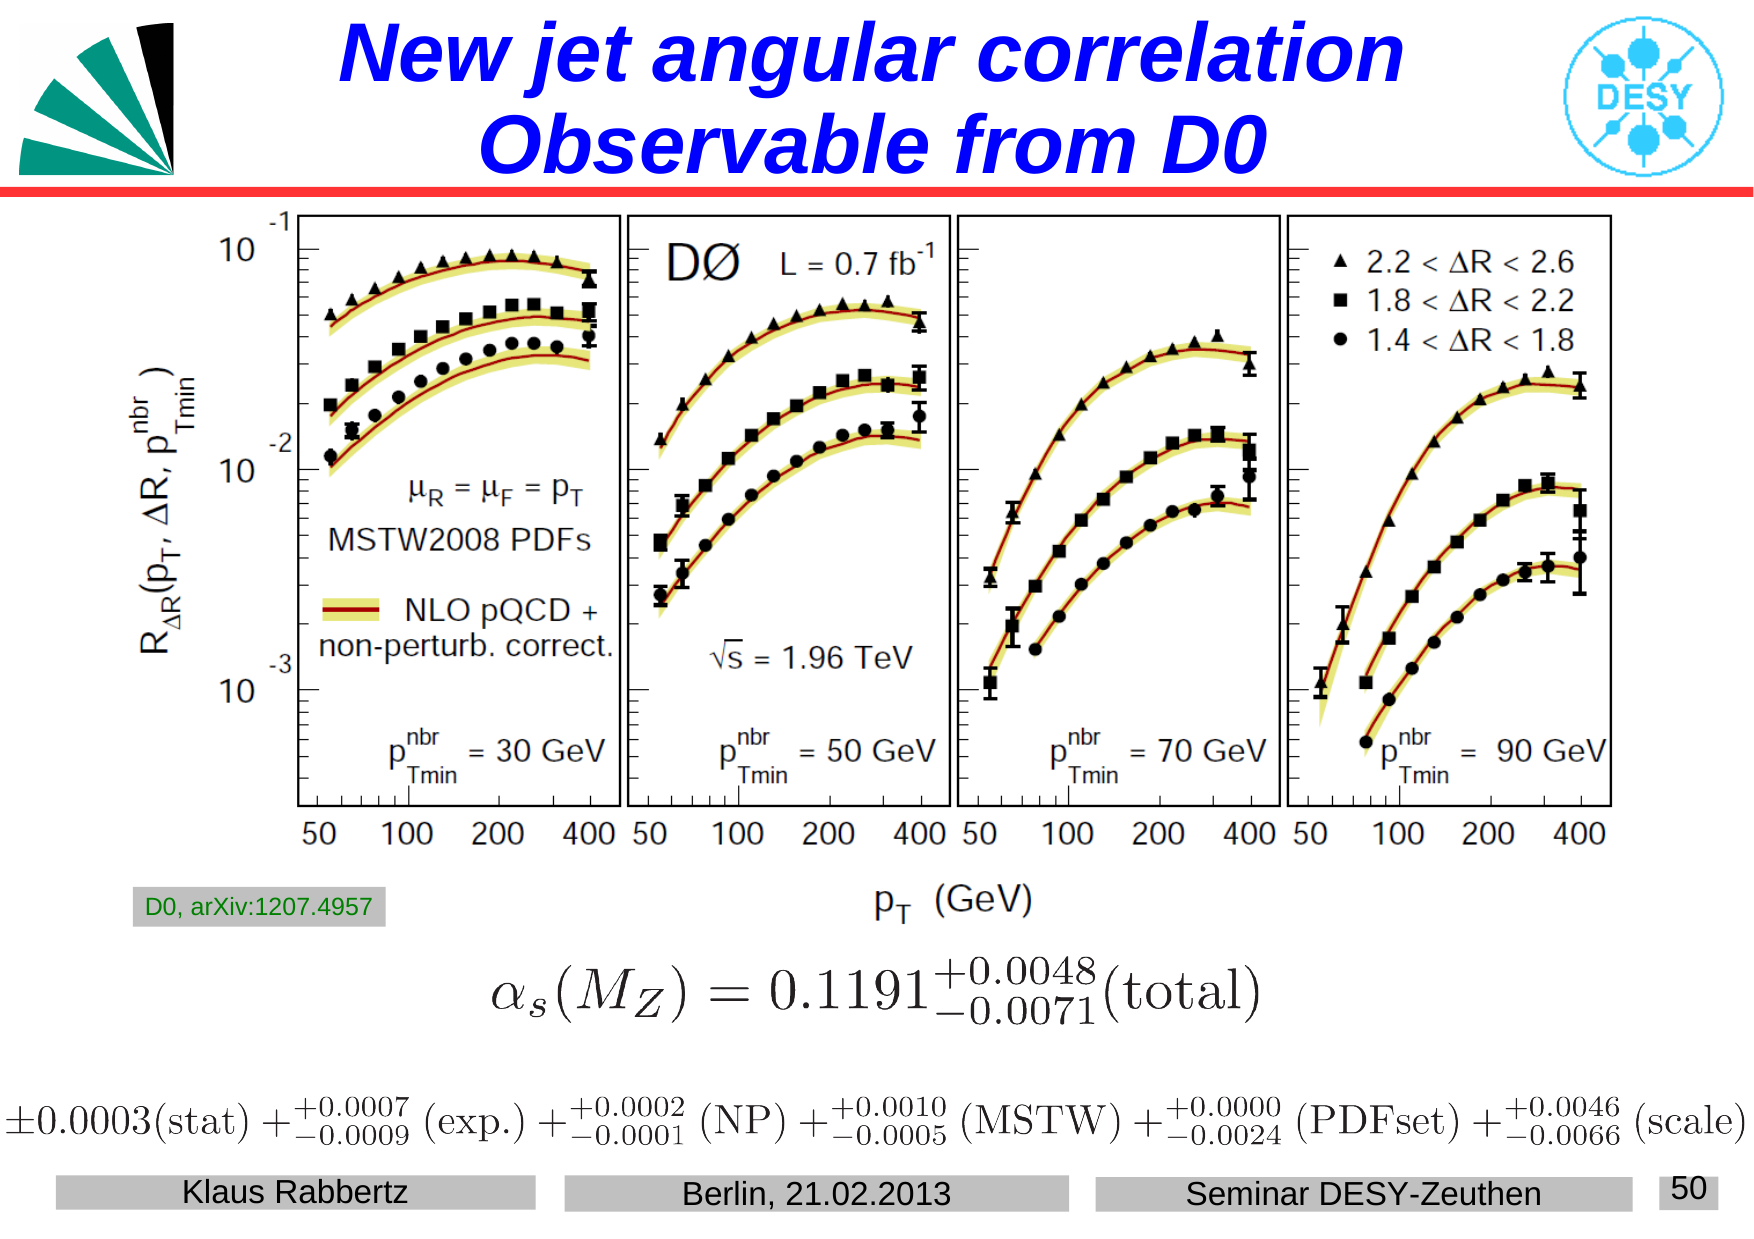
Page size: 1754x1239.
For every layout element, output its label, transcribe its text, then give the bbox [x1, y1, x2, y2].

title New jet angular correlation Observable from D0 [220, 5, 1525, 192]
picture [485, 952, 1268, 1034]
picture [19, 23, 174, 177]
picture [1559, 12, 1729, 182]
text_box D0, arXiv:1207.4957 [132, 886, 386, 927]
picture [127, 200, 1626, 932]
picture [1, 1093, 1752, 1152]
